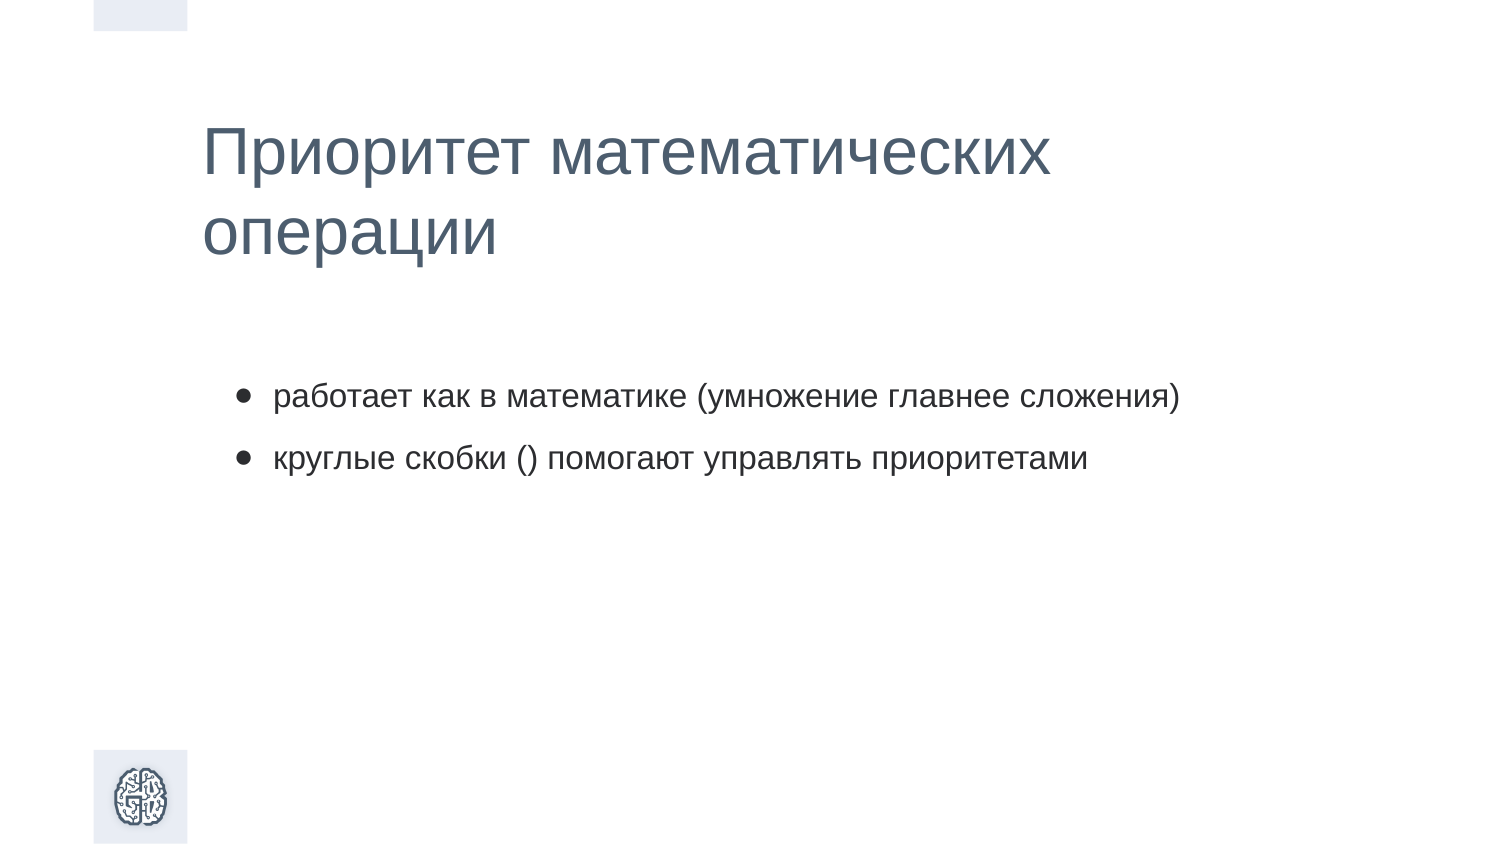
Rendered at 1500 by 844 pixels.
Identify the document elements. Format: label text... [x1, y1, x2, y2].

text_box работает как в математике (умножение главнее сложения) [187, 347, 1312, 409]
text_box Приоритет математических операции [187, 93, 1312, 282]
text_box круглые скобки () помогают управлять приоритетами [187, 409, 1312, 483]
picture [106, 760, 175, 834]
